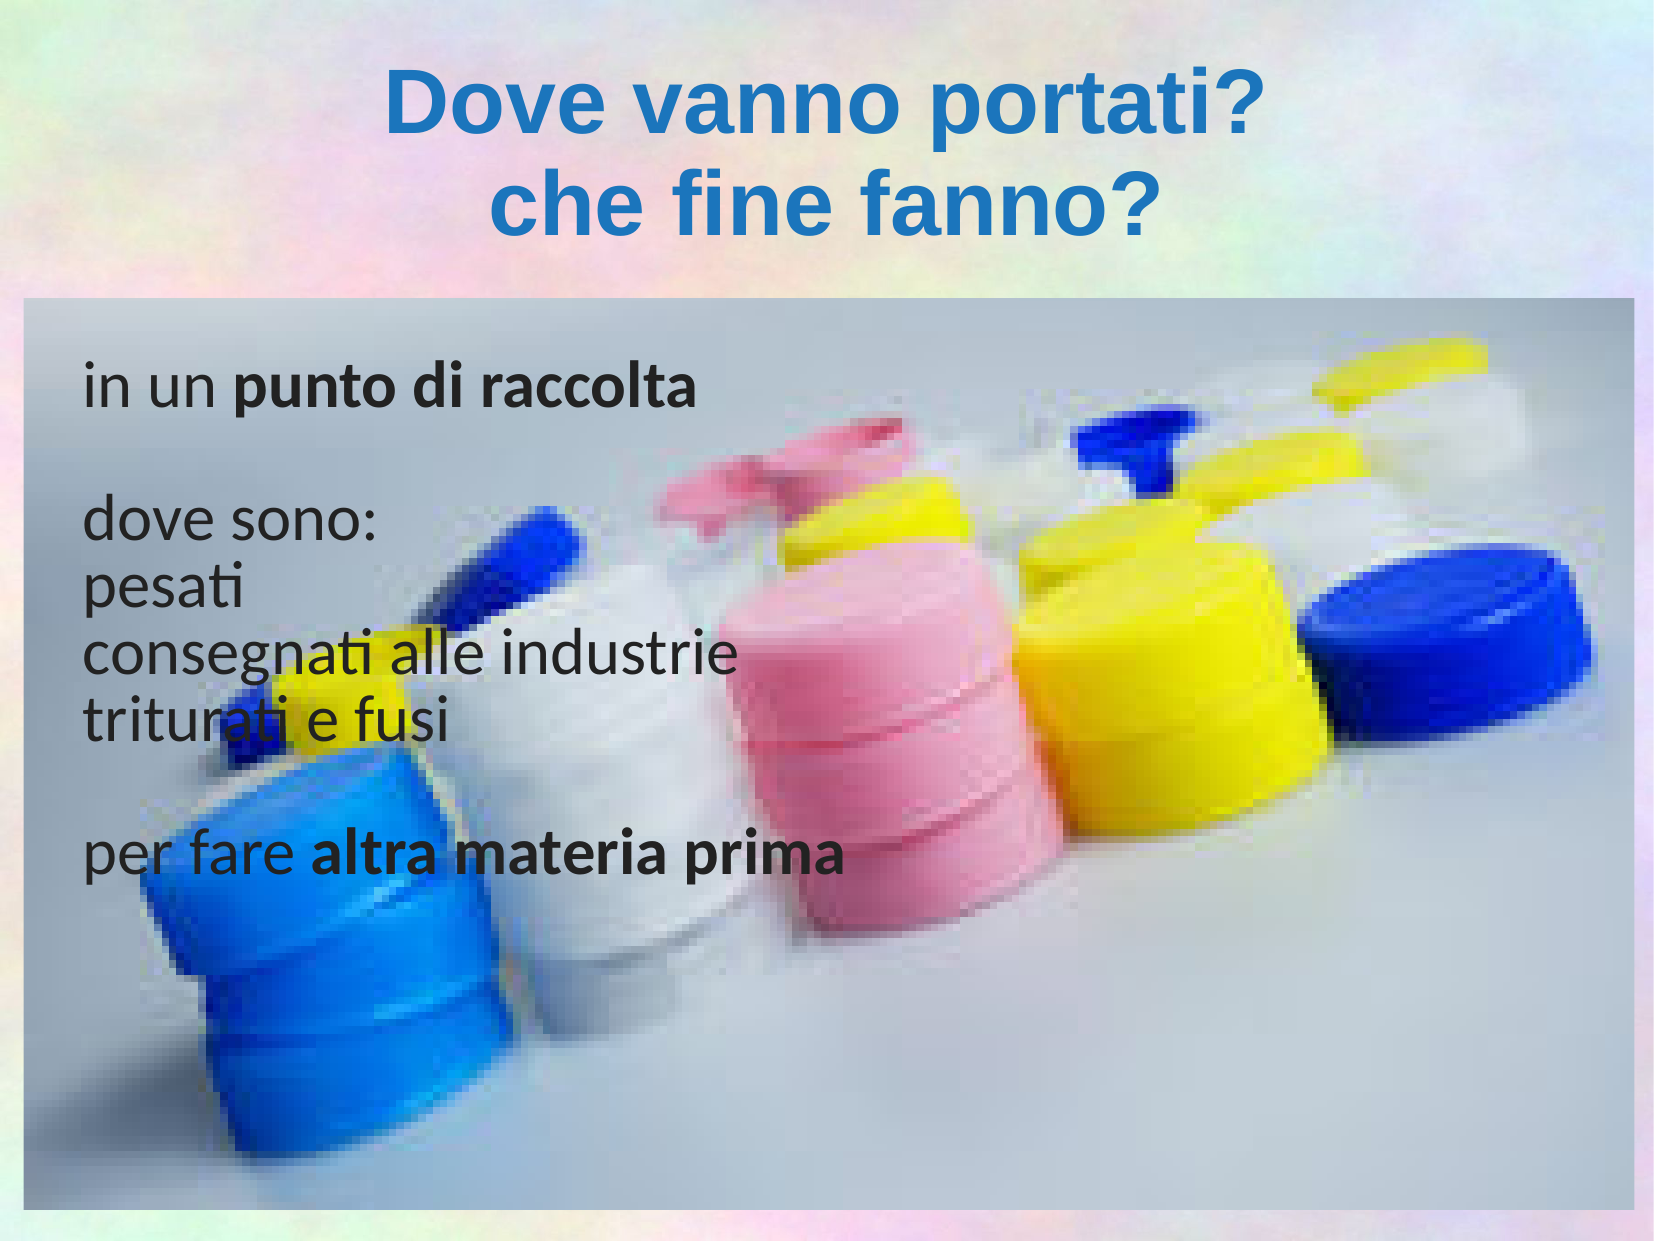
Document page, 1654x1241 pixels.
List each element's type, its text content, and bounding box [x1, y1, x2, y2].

picture [0, 0, 1654, 1241]
title Dove vanno portati? che fine fanno? [82, 49, 1571, 257]
list in un punto di raccolta dove sono: pesati consegnati alle industrie triturati e fusi per fare altra materia prima [82, 290, 1571, 1010]
